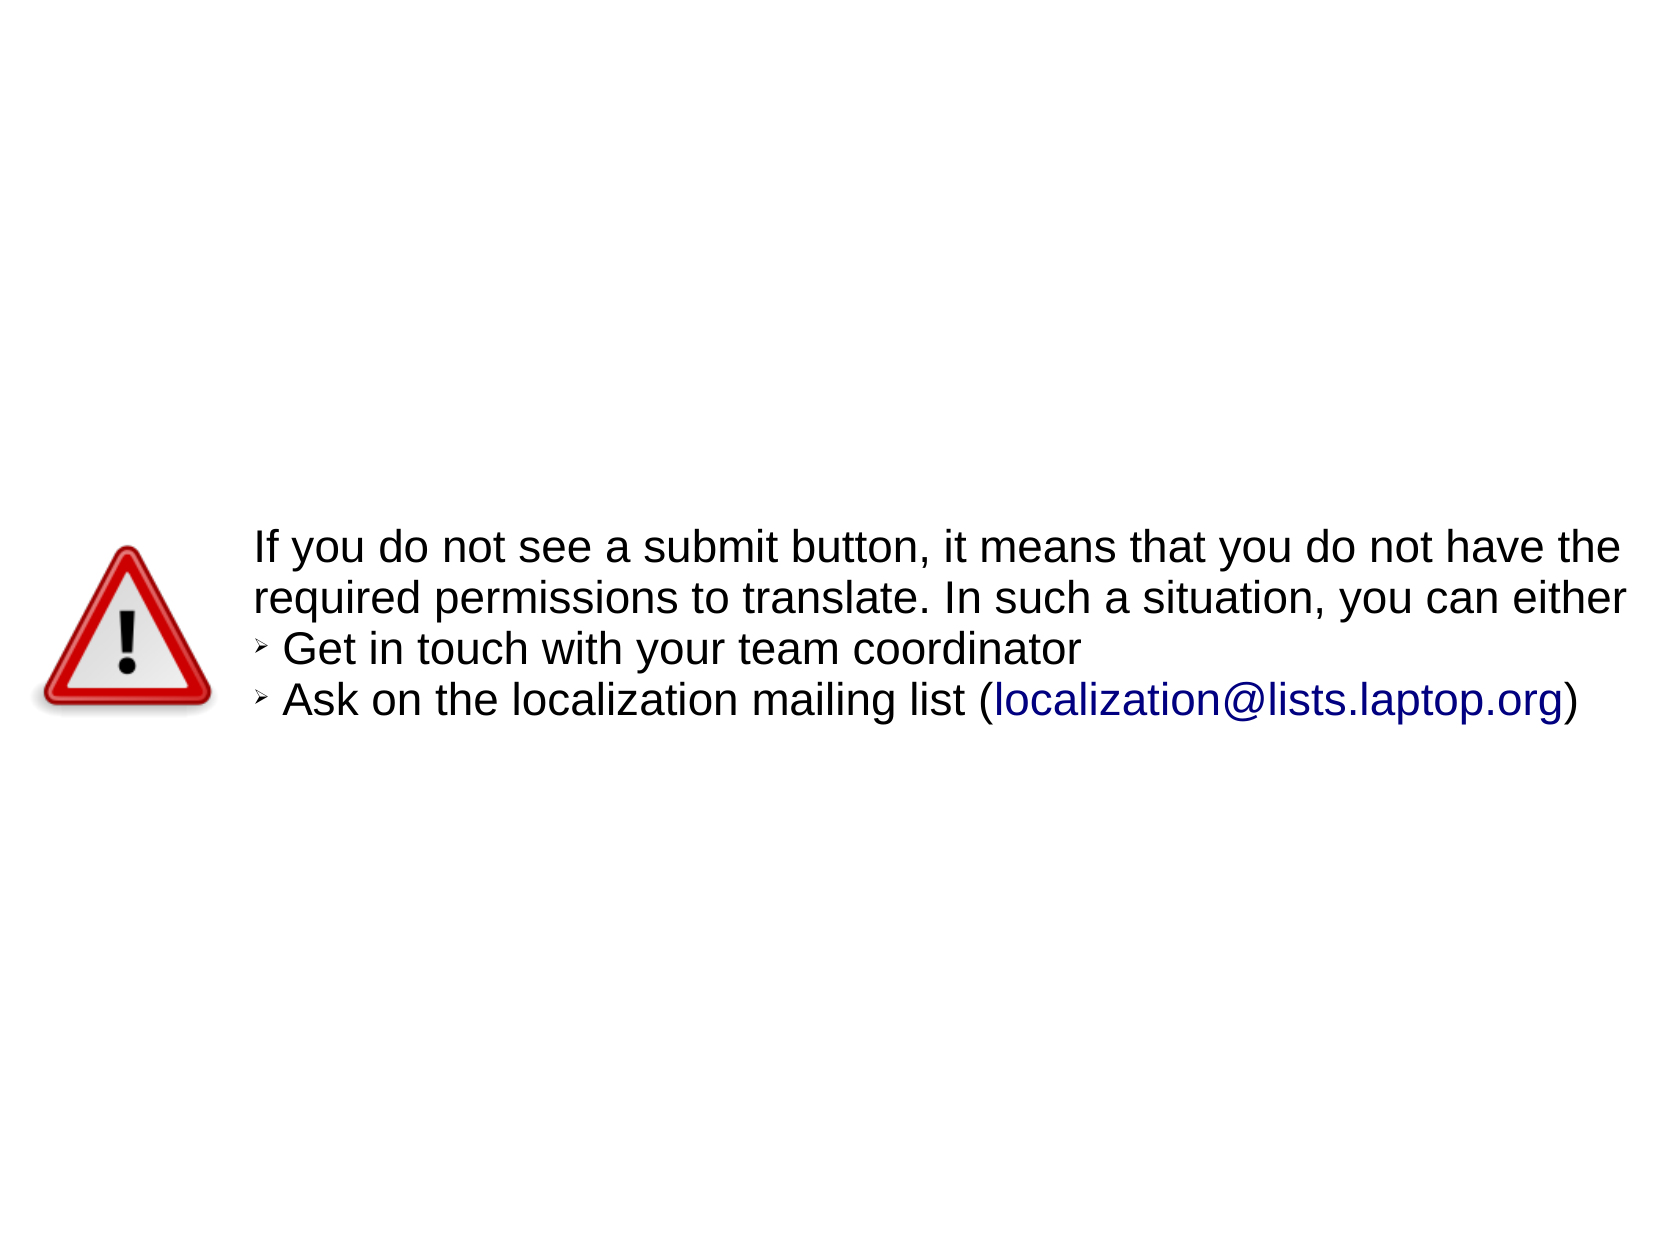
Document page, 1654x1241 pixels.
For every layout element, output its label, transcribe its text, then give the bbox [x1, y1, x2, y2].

text_box If you do not see a submit button, it means that you do not have the required permissions to translate. In such a situation, you can either Get in touch with your team coordinator Ask on the localization mailing list (localization@lists.laptop.org) [238, 513, 1653, 734]
picture [27, 525, 228, 726]
